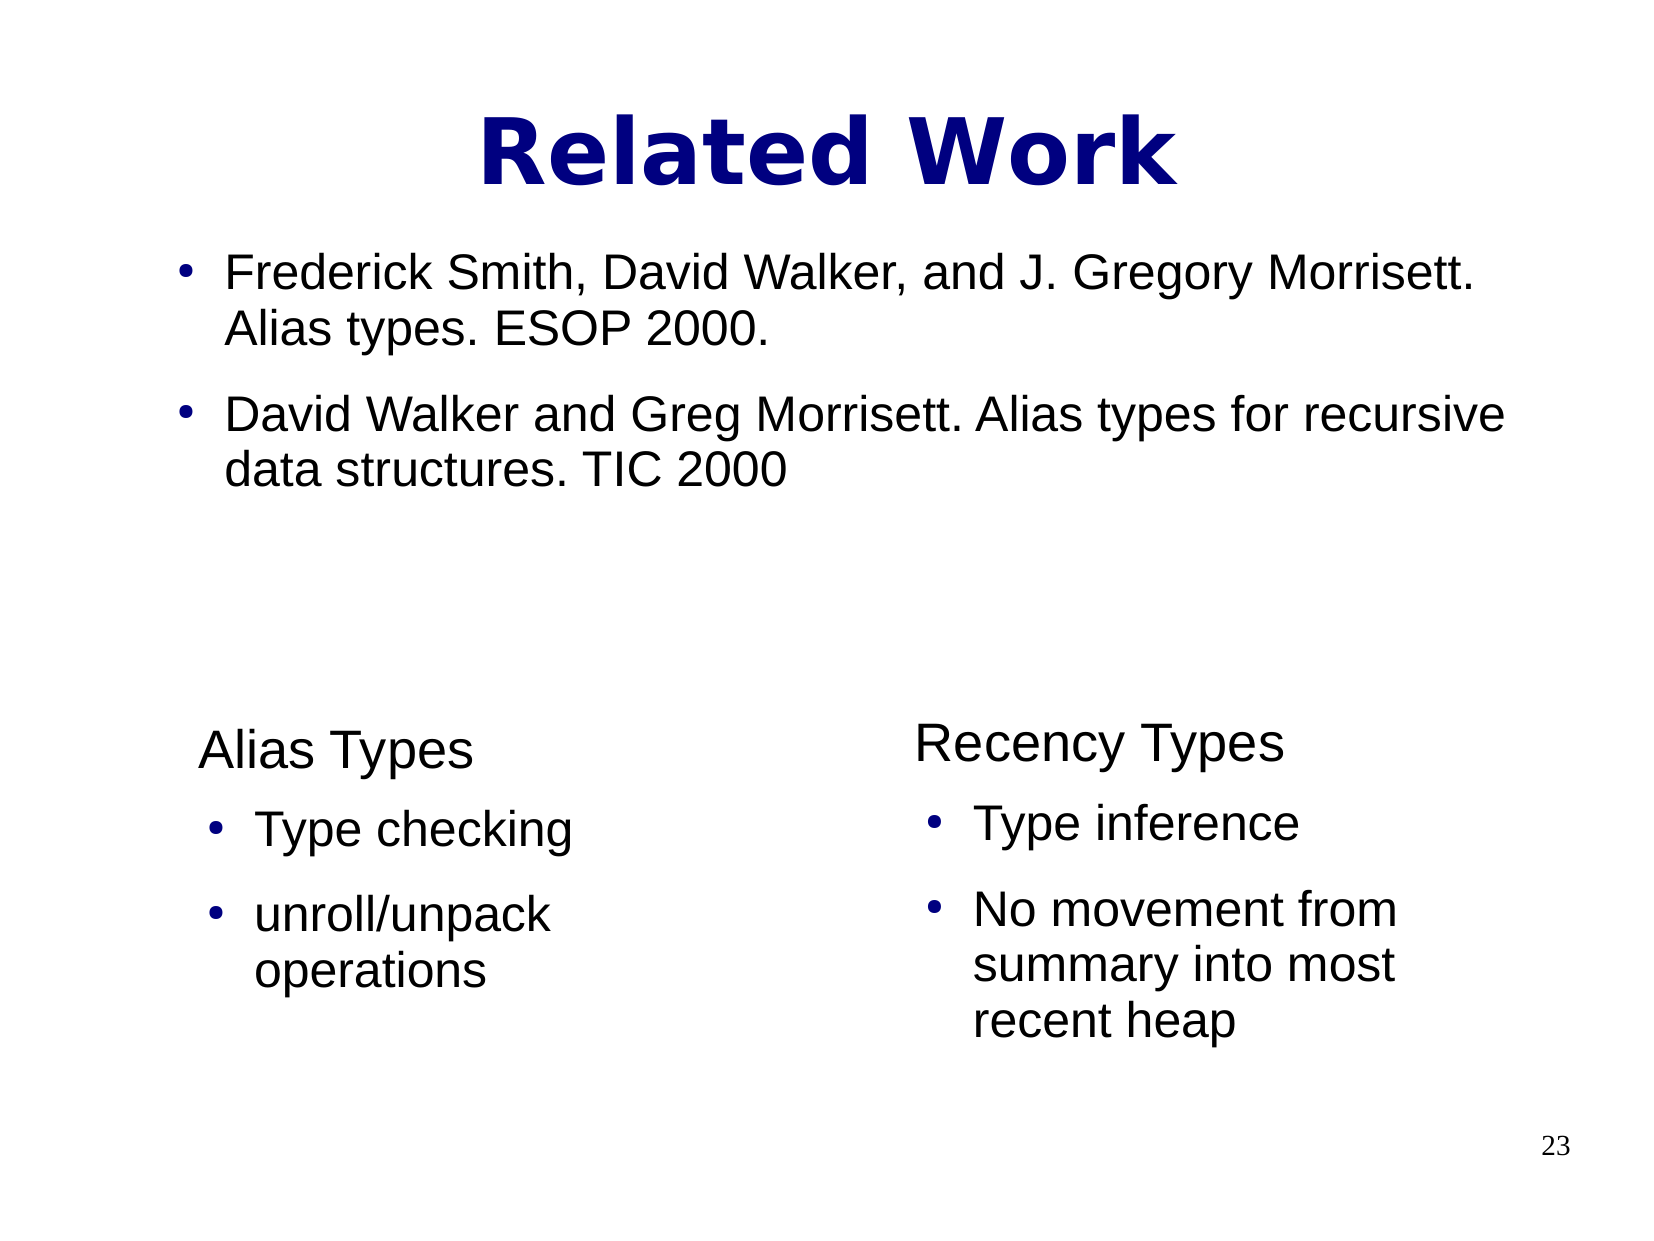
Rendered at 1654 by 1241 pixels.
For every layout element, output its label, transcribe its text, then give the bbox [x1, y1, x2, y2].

list Frederick Smith, David Walker, and J. Gregory Morrisett. Alias types. ESOP 2000. David Walker and Greg Morrisett. Alias types for recursive data structures. TIC 2000 [82, 244, 1571, 660]
text_box Alias Types [183, 712, 709, 788]
title Related Work [82, 49, 1571, 244]
text_box Recency Types [900, 705, 1426, 781]
list Type checking unroll/unpack operations [112, 801, 739, 1174]
list Type inference No movement from summary into most recent heap [831, 795, 1495, 1168]
